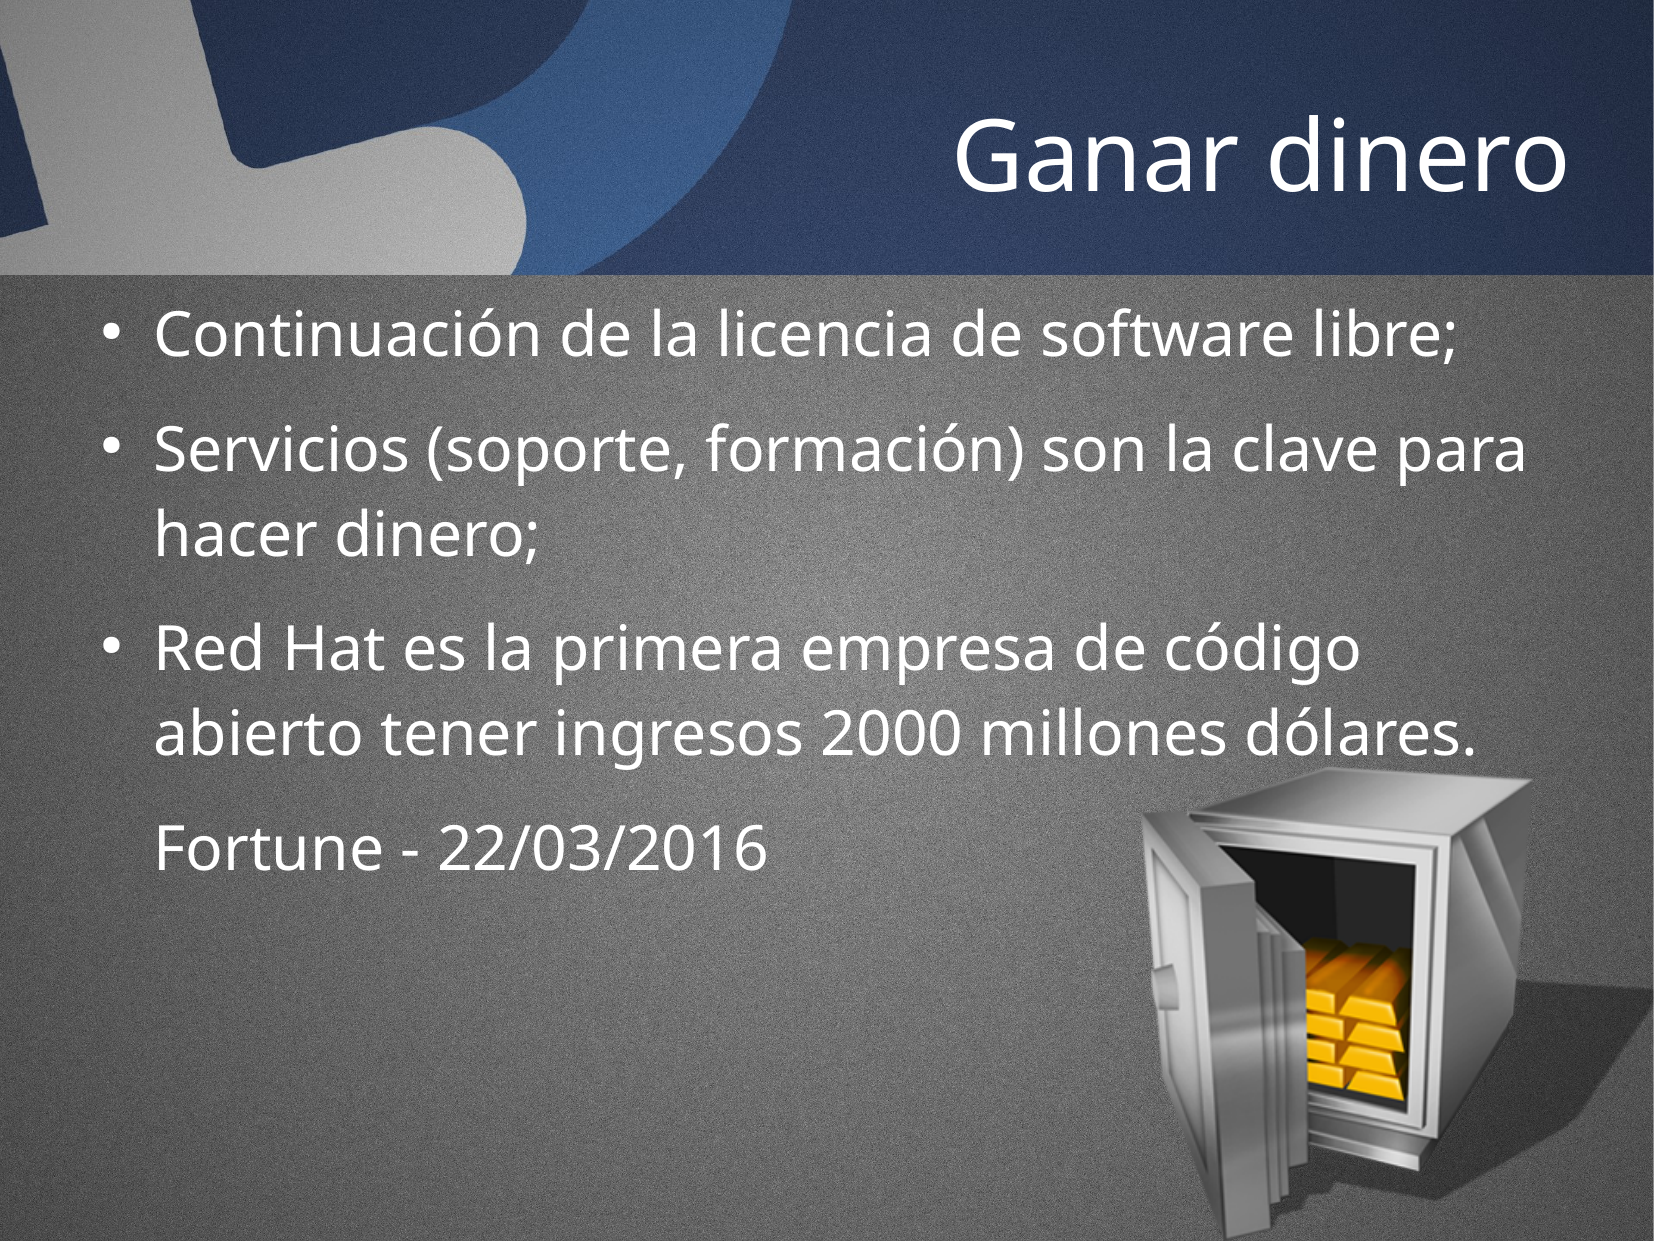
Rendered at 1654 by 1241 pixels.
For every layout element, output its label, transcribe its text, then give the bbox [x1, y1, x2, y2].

picture [0, 0, 1654, 1241]
title Ganar dinero [82, 49, 1571, 257]
list Continuación de la licencia de software libre; Servicios (soporte, formación) son la clave para hacer dinero; Red Hat es la primera empresa de código abierto tener ingresos 2000 millones dólares. Fortune - 22/03/2016 [82, 290, 1571, 1109]
